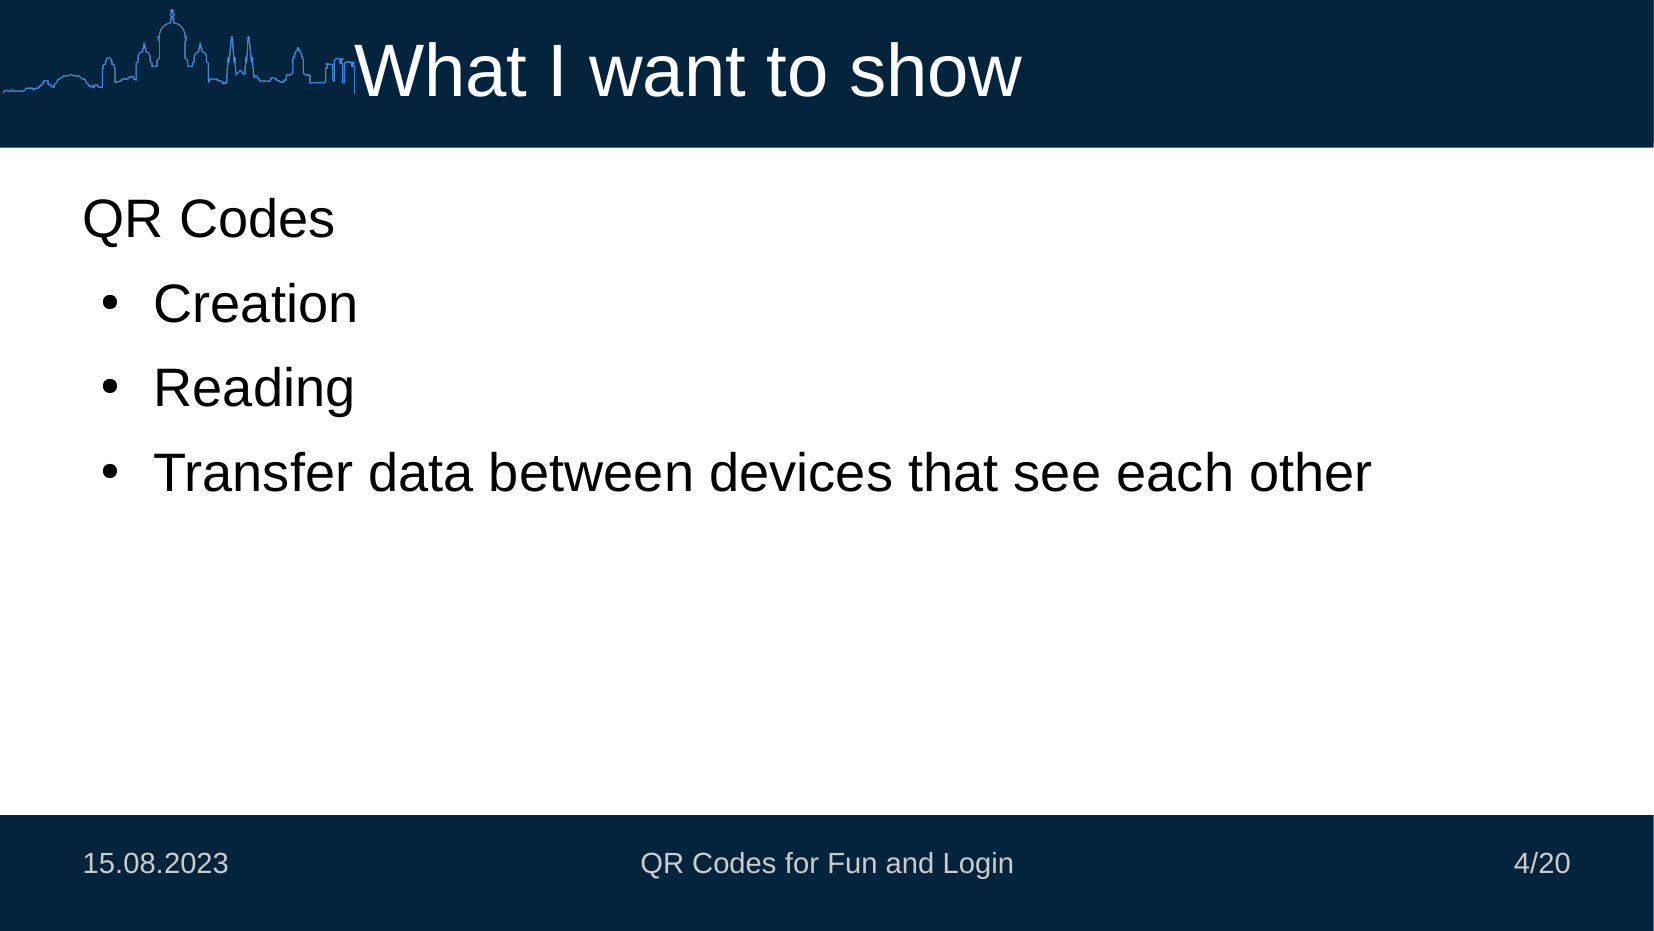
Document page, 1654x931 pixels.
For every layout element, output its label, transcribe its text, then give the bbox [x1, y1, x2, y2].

picture [3, 9, 354, 94]
title What I want to show [354, 5, 1654, 136]
list QR Codes Creation Reading Transfer data between devices that see each other [82, 188, 1571, 815]
